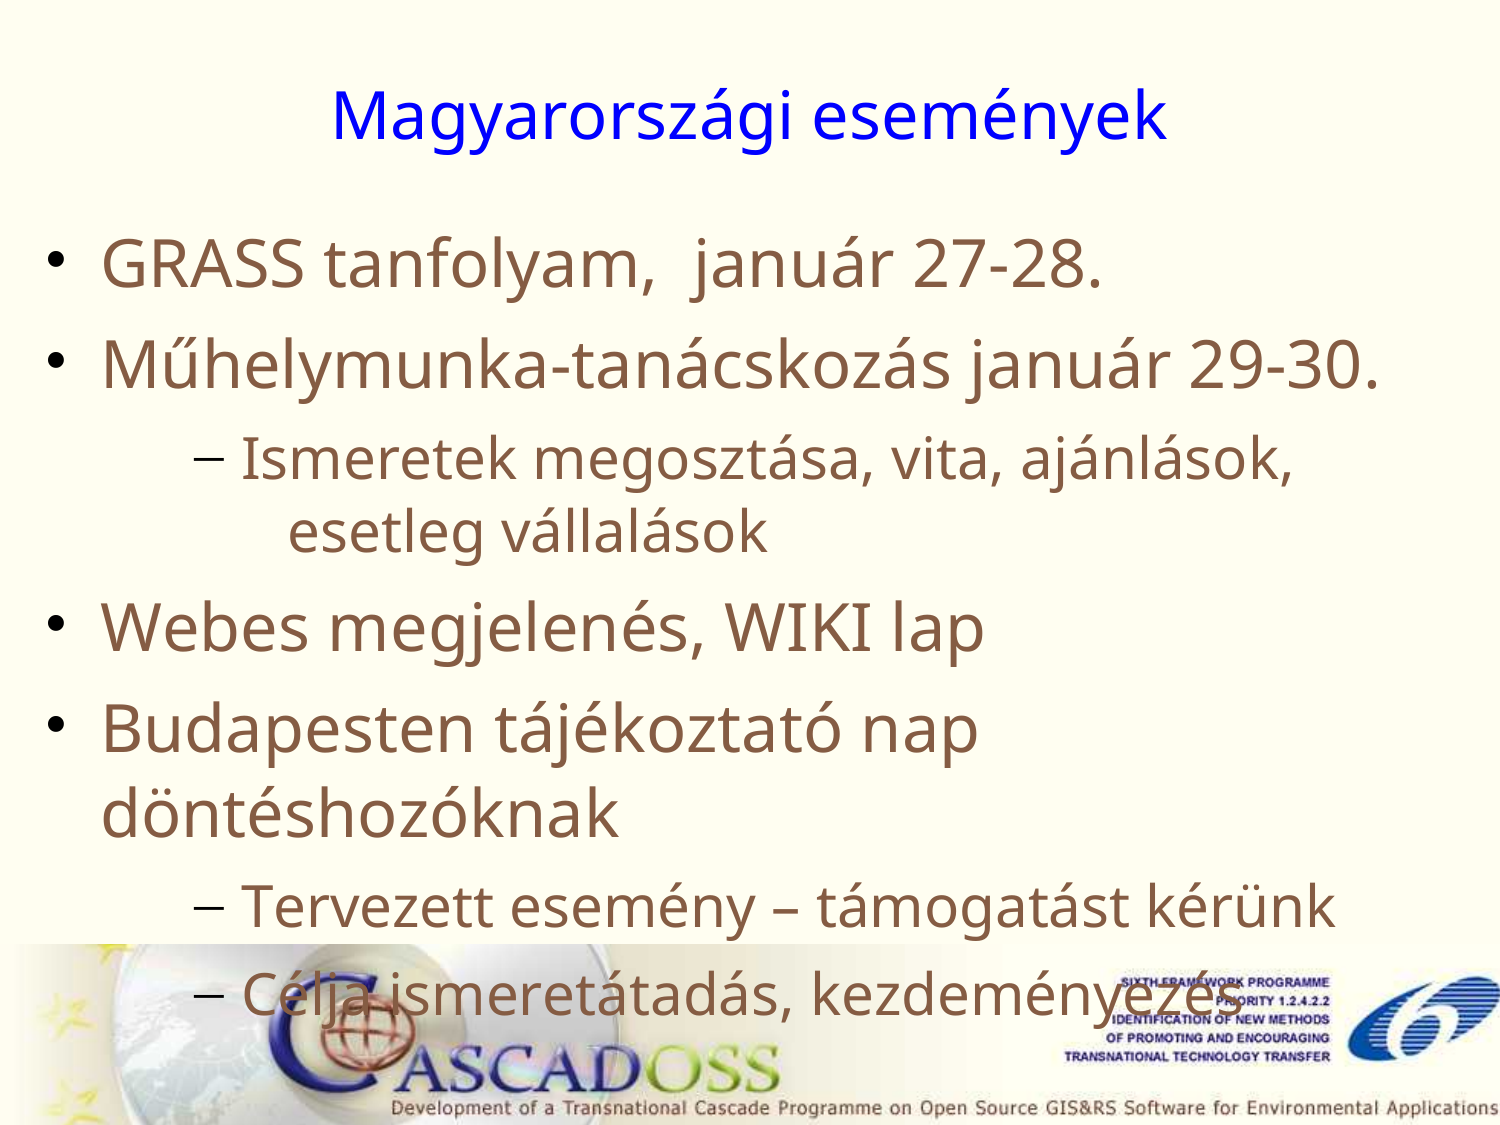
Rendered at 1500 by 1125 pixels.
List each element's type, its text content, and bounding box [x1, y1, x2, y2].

title Magyarországi események [74, 13, 1425, 208]
list GRASS tanfolyam, január 27-28. Műhelymunka-tanácskozás január 29-30. Ismeretek megosztása, vita, ajánlások, esetleg vállalások Webes megjelenés, WIKI lap Budapesten tájékoztató nap döntéshozóknak Tervezett esemény – támogatást kérünk Célja ismeretátadás, kezdeményezés [29, 208, 1477, 951]
picture [0, 944, 1500, 1125]
